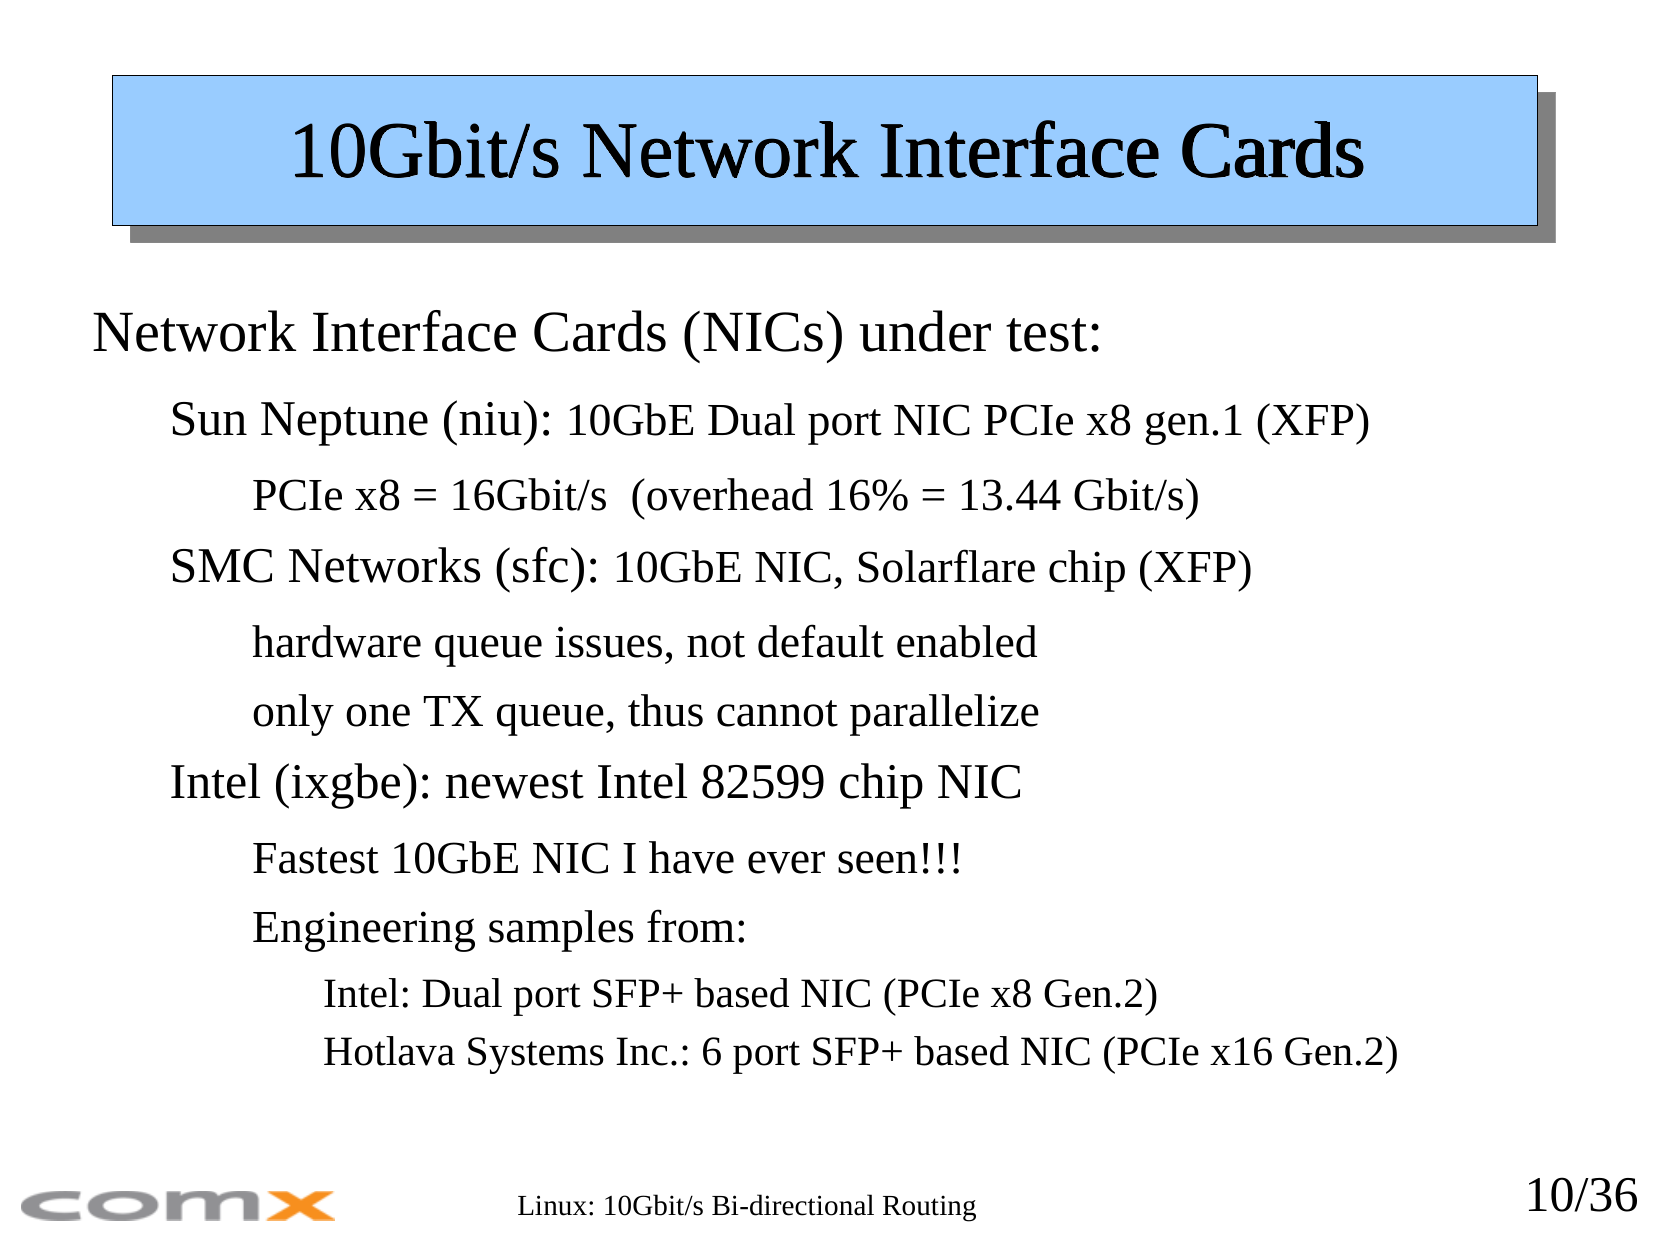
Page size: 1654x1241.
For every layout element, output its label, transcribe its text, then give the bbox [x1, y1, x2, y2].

picture [21, 1191, 335, 1221]
title 10Gbit/s Network Interface Cards [116, 75, 1538, 226]
list Network Interface Cards (NICs) under test: Sun Neptune (niu): 10GbE Dual port NIC PCIe x8 gen.1 (XFP) PCIe x8 = 16Gbit/s (overhead 16% = 13.44 Gbit/s) SMC Networks (sfc): 10GbE NIC, Solarflare chip (XFP) hardware queue issues, not default enabled only one TX queue, thus cannot parallelize Intel (ixgbe): newest Intel 82599 chip NIC Fastest 10GbE NIC I have ever seen!!! Engineering samples from: Intel: Dual port SFP+ based NIC (PCIe x8 Gen.2) Hotlava Systems Inc.: 6 port SFP+ based NIC (PCIe x16 Gen.2) [75, 299, 1613, 1206]
